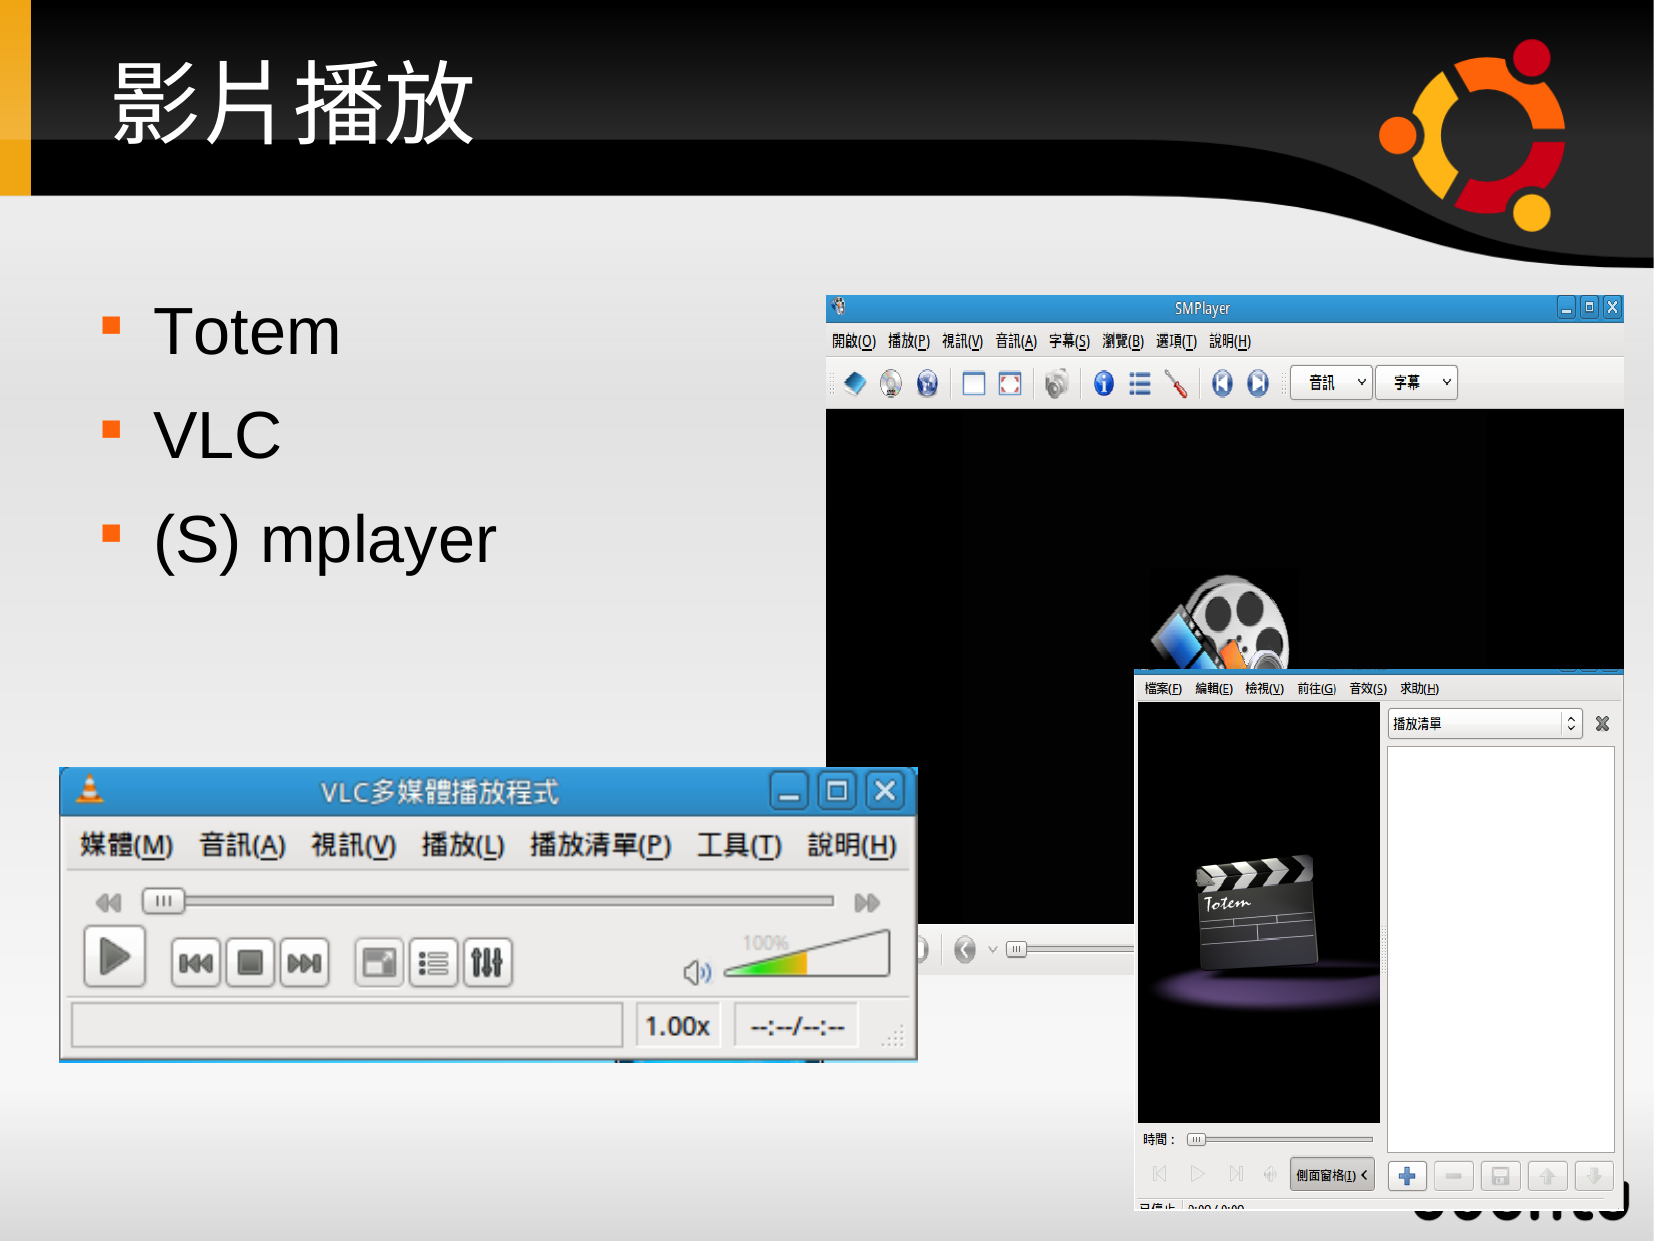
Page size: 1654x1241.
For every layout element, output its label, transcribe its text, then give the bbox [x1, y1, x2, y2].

picture [0, 0, 1654, 1241]
title 影片播放 [76, 7, 1565, 200]
list Totem VLC (S) mplayer [82, 975, 1134, 1094]
list Totem VLC (S) mplayer [82, 290, 1571, 767]
